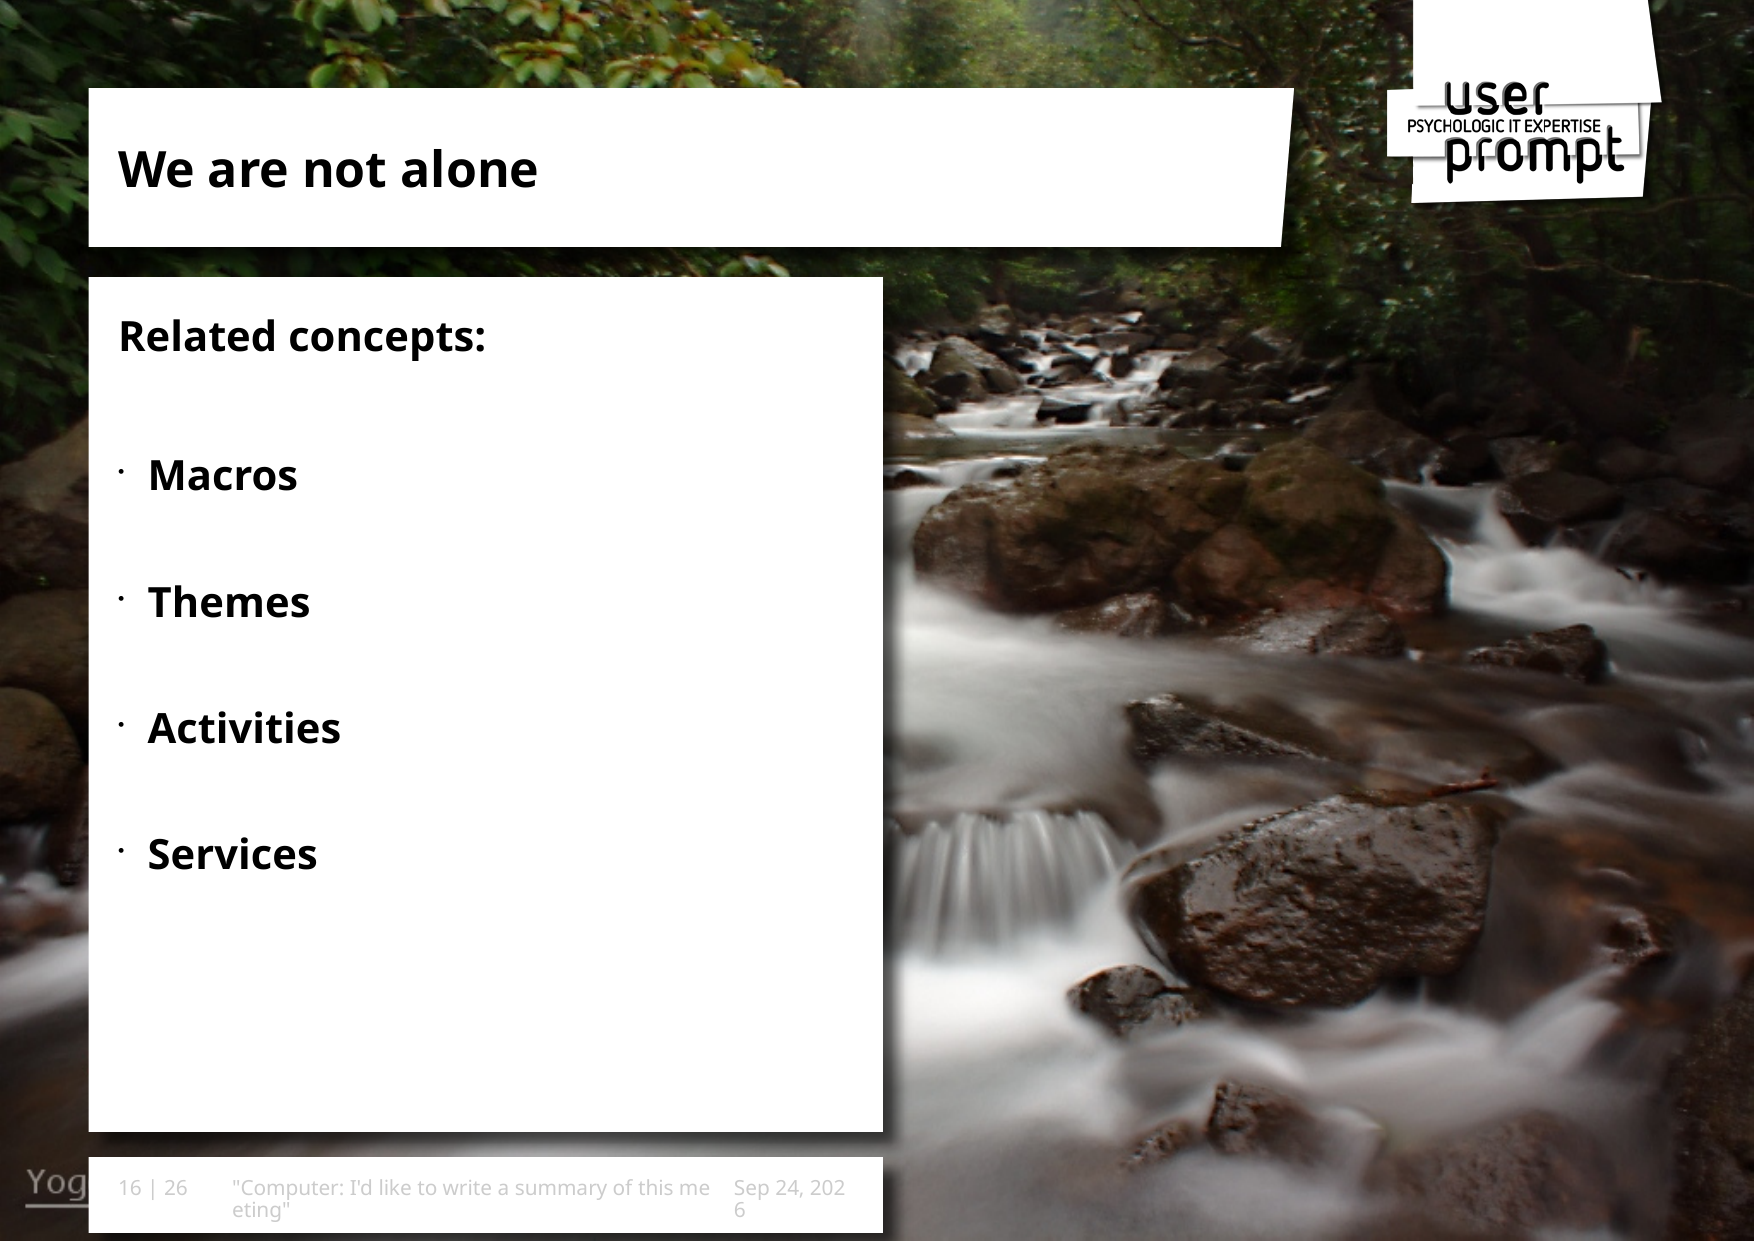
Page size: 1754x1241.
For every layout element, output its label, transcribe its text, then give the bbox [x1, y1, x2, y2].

title We are not alone [88, 88, 1288, 249]
list Related concepts: Macros Themes Activities Services [88, 277, 880, 1128]
picture [0, 0, 1754, 1241]
